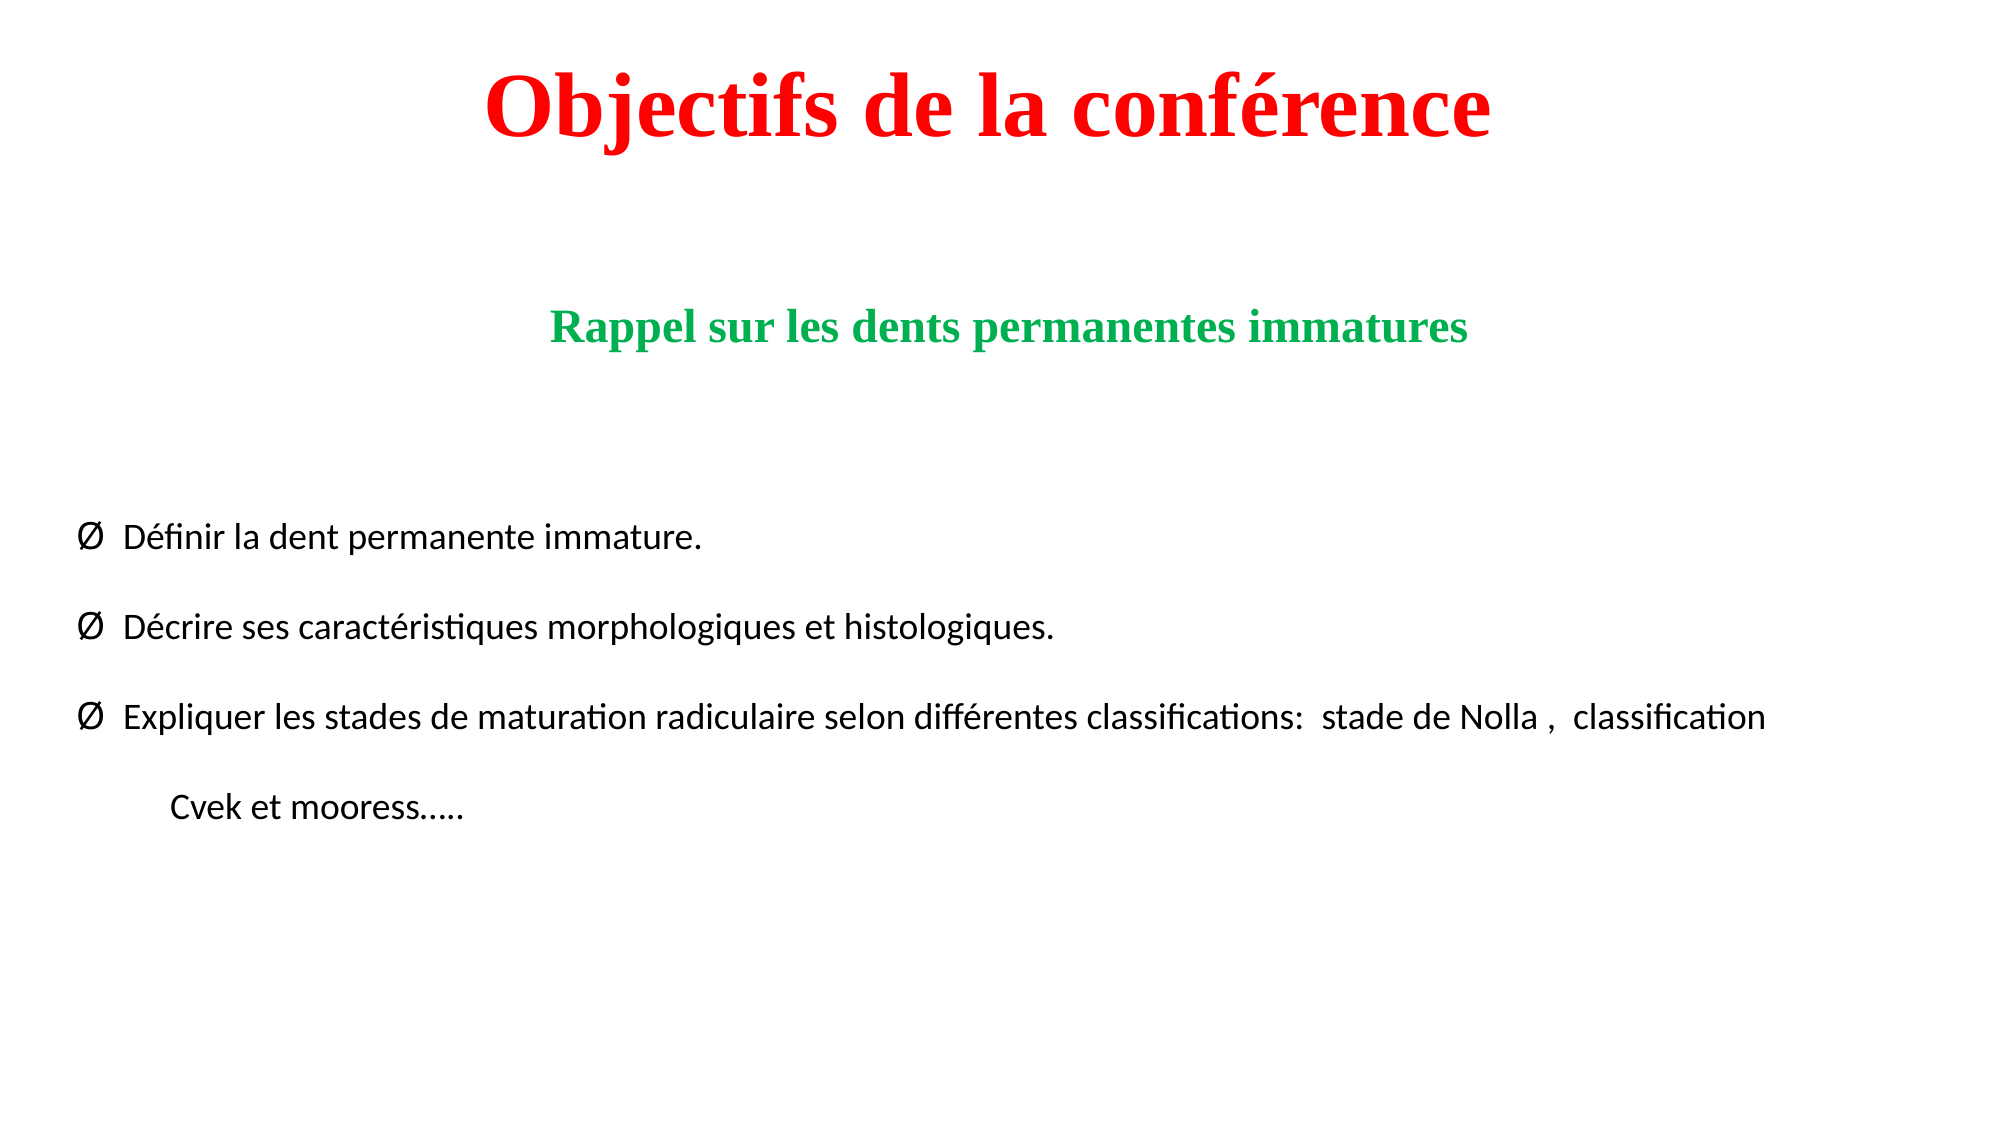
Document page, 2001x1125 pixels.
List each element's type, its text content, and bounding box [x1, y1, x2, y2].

title Objectifs de la conférence [137, 47, 1863, 167]
text_box Rappel sur les dents permanentes immatures Définir la dent permanente immature. Décrire ses caractéristiques morphologiques et histologiques. Expliquer les stades de maturation radiculaire selon différentes classifications: stade de Nolla , classification Cvek et mooress….. [61, 287, 1815, 835]
